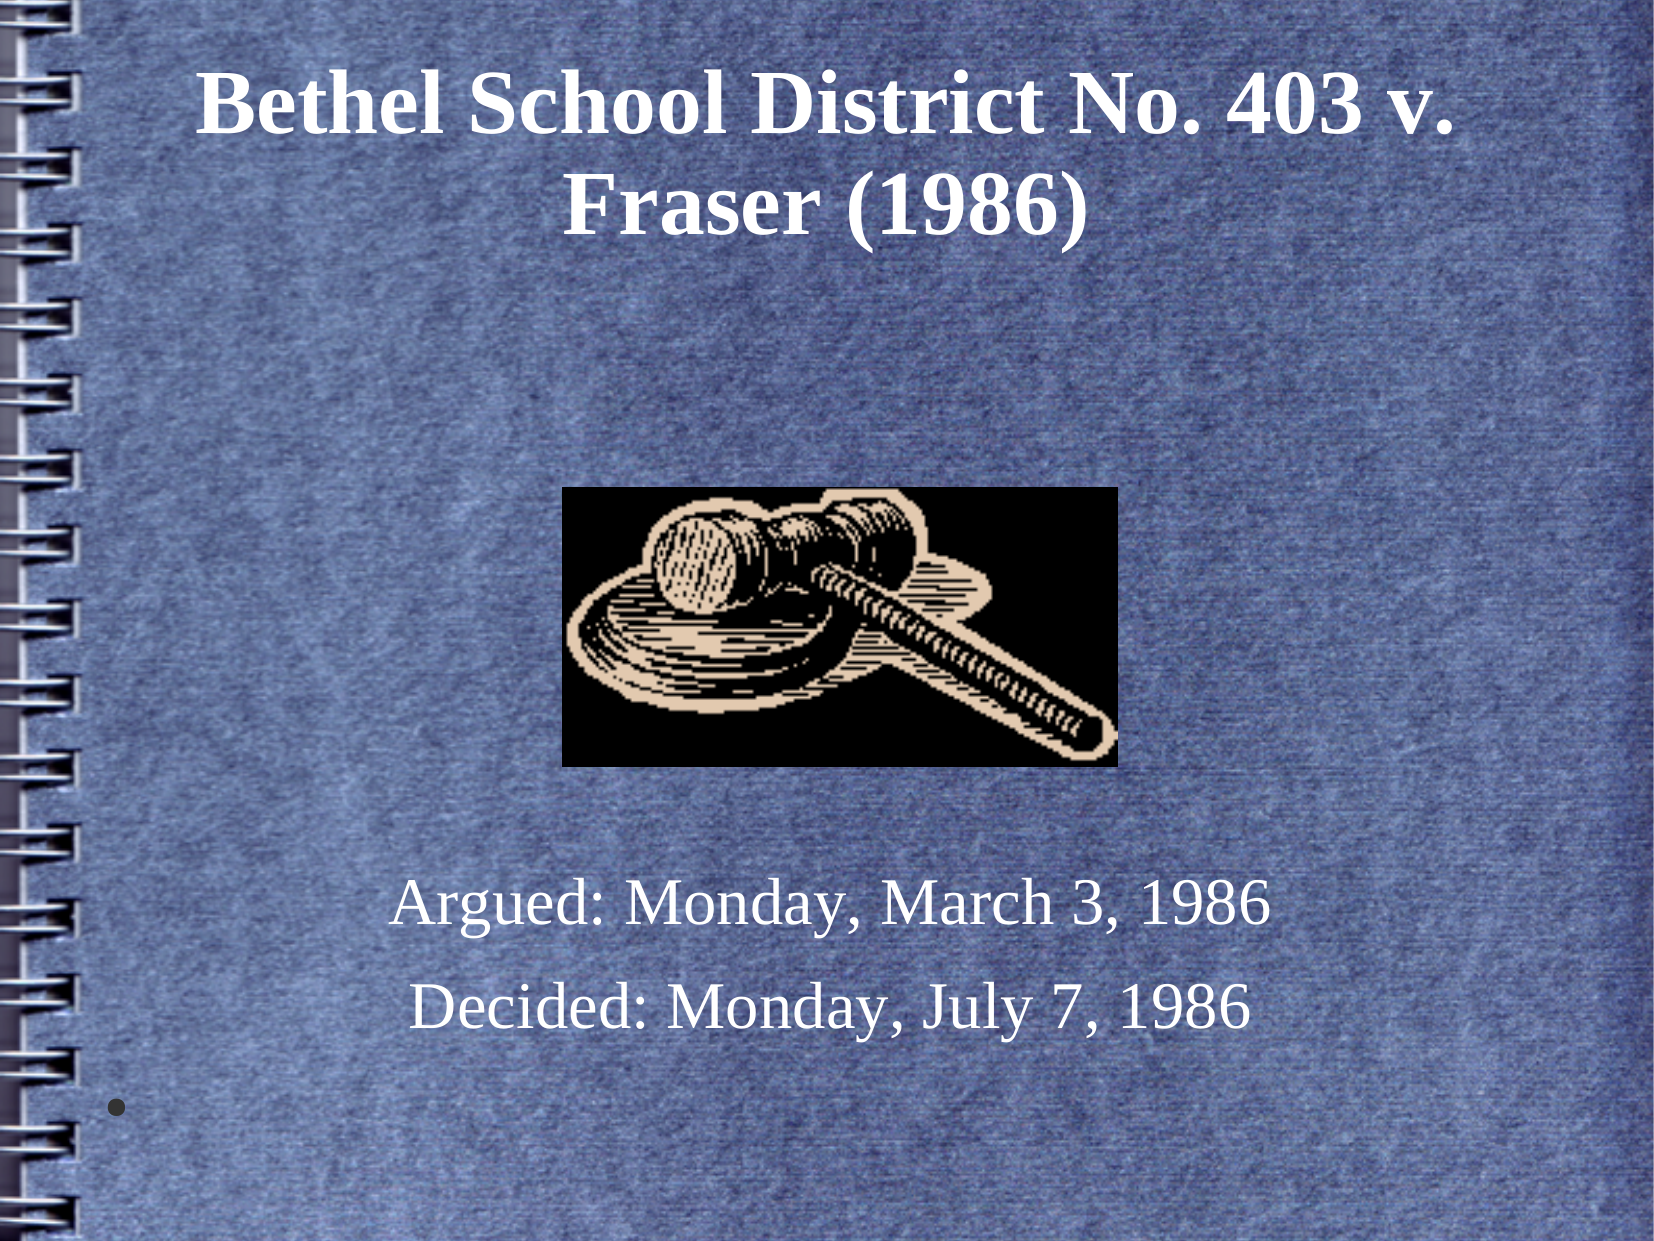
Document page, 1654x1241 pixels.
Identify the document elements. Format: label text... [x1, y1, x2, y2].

title Bethel School District No. 403 v. Fraser (1986) [82, 49, 1571, 257]
picture [0, 0, 1654, 1241]
list Argued: Monday, March 3, 1986 Decided: Monday, July 7, 1986 [86, 865, 1576, 1241]
